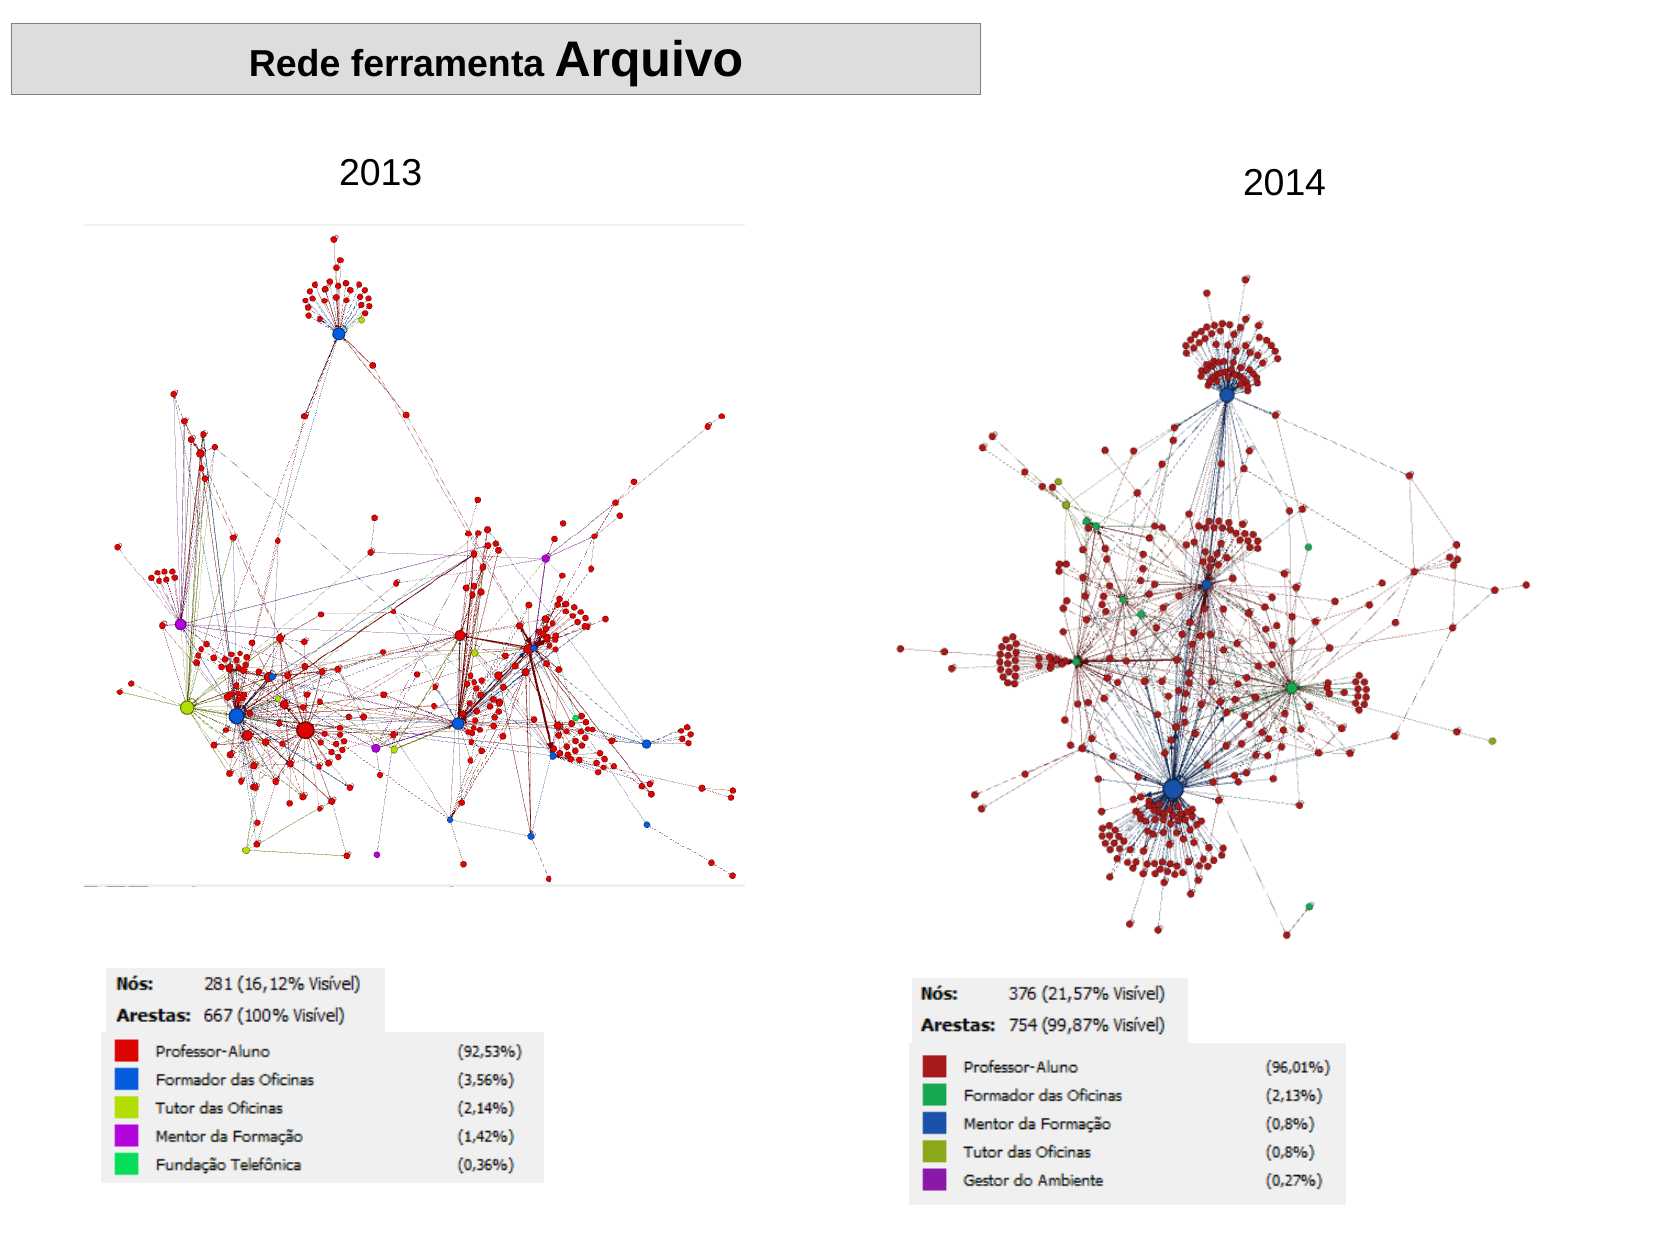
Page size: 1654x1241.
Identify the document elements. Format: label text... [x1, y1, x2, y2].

text_box Rede ferramenta Arquivo [11, 23, 981, 95]
text_box 2014 [1228, 153, 1341, 211]
picture [909, 978, 1346, 1205]
text_box 2013 [324, 143, 438, 201]
picture [869, 259, 1548, 955]
picture [84, 224, 745, 887]
picture [101, 968, 544, 1183]
